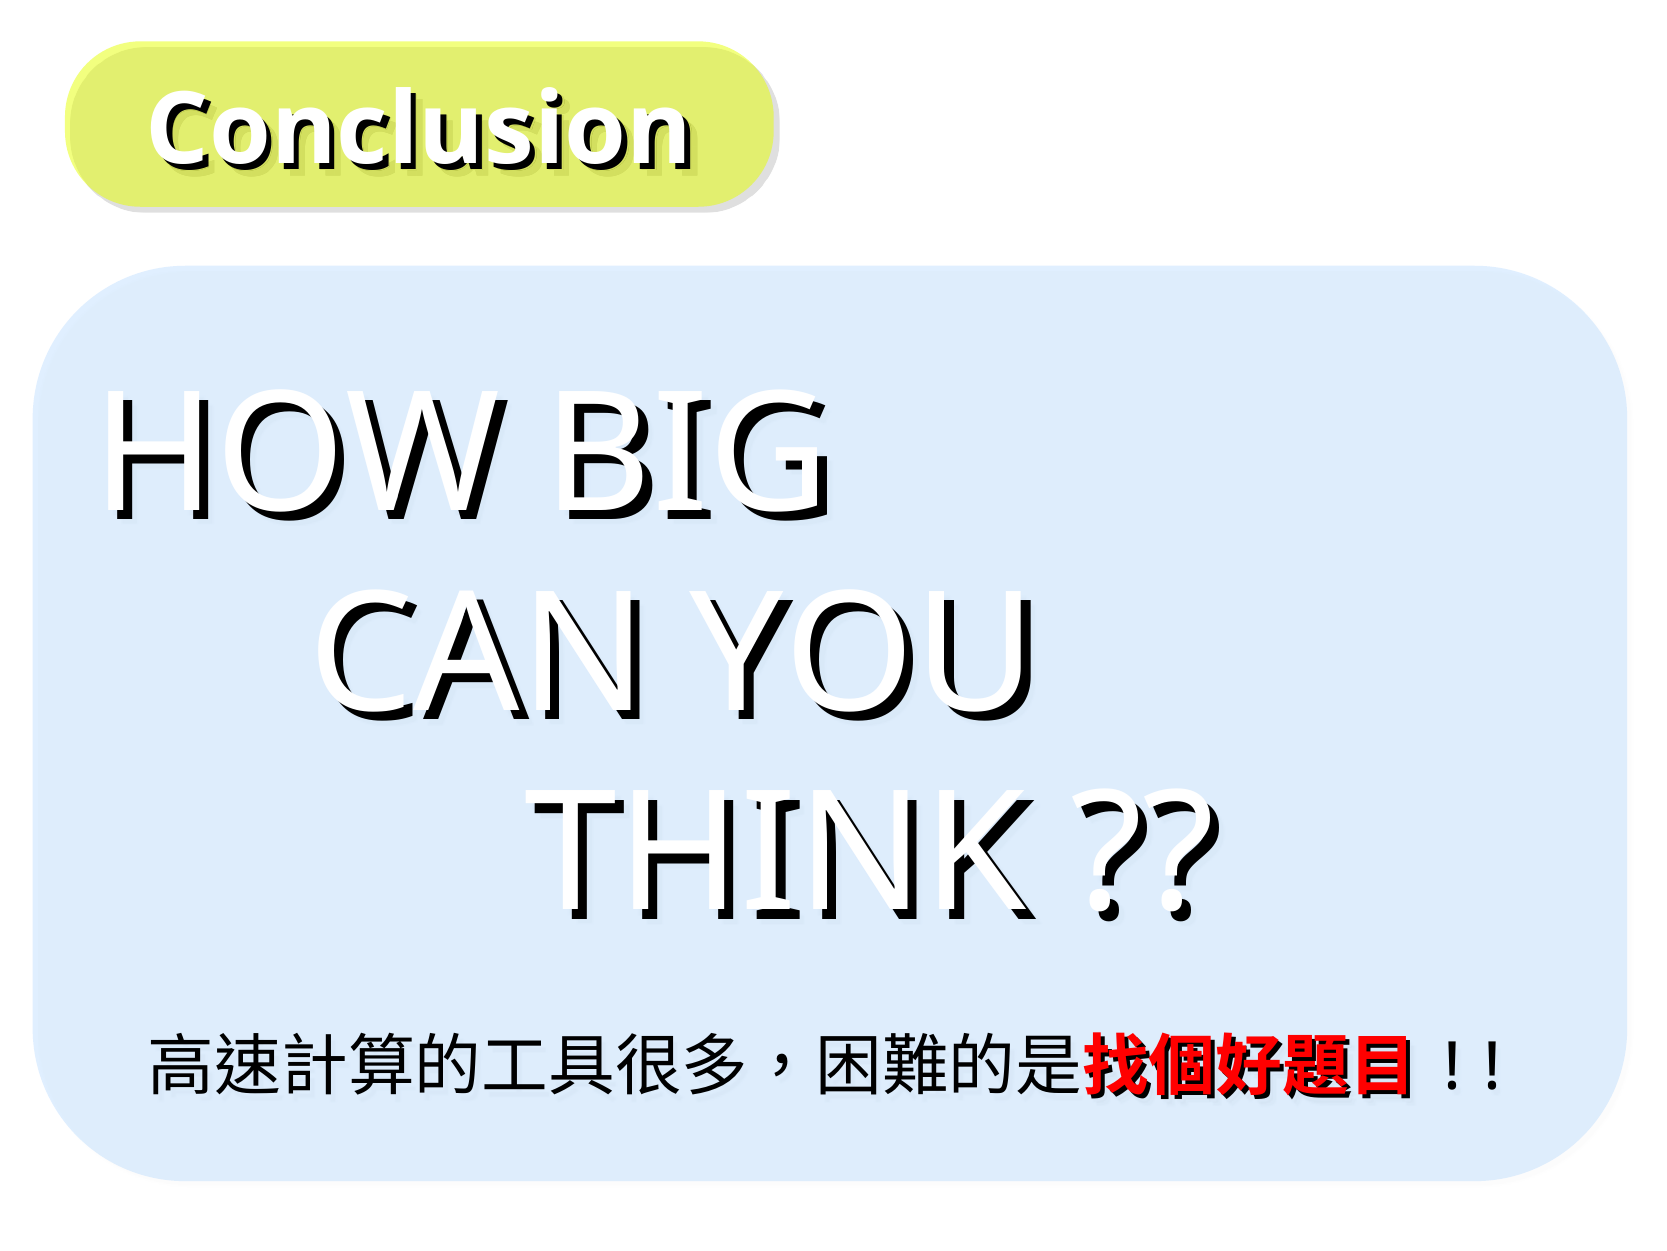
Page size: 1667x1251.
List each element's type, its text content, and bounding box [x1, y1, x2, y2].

text_box HOW BIG CAN YOU THINK ?? 高速計算的工具很多，困難的是找個好題目!! [32, 265, 1628, 1182]
text_box Conclusion [64, 41, 774, 207]
